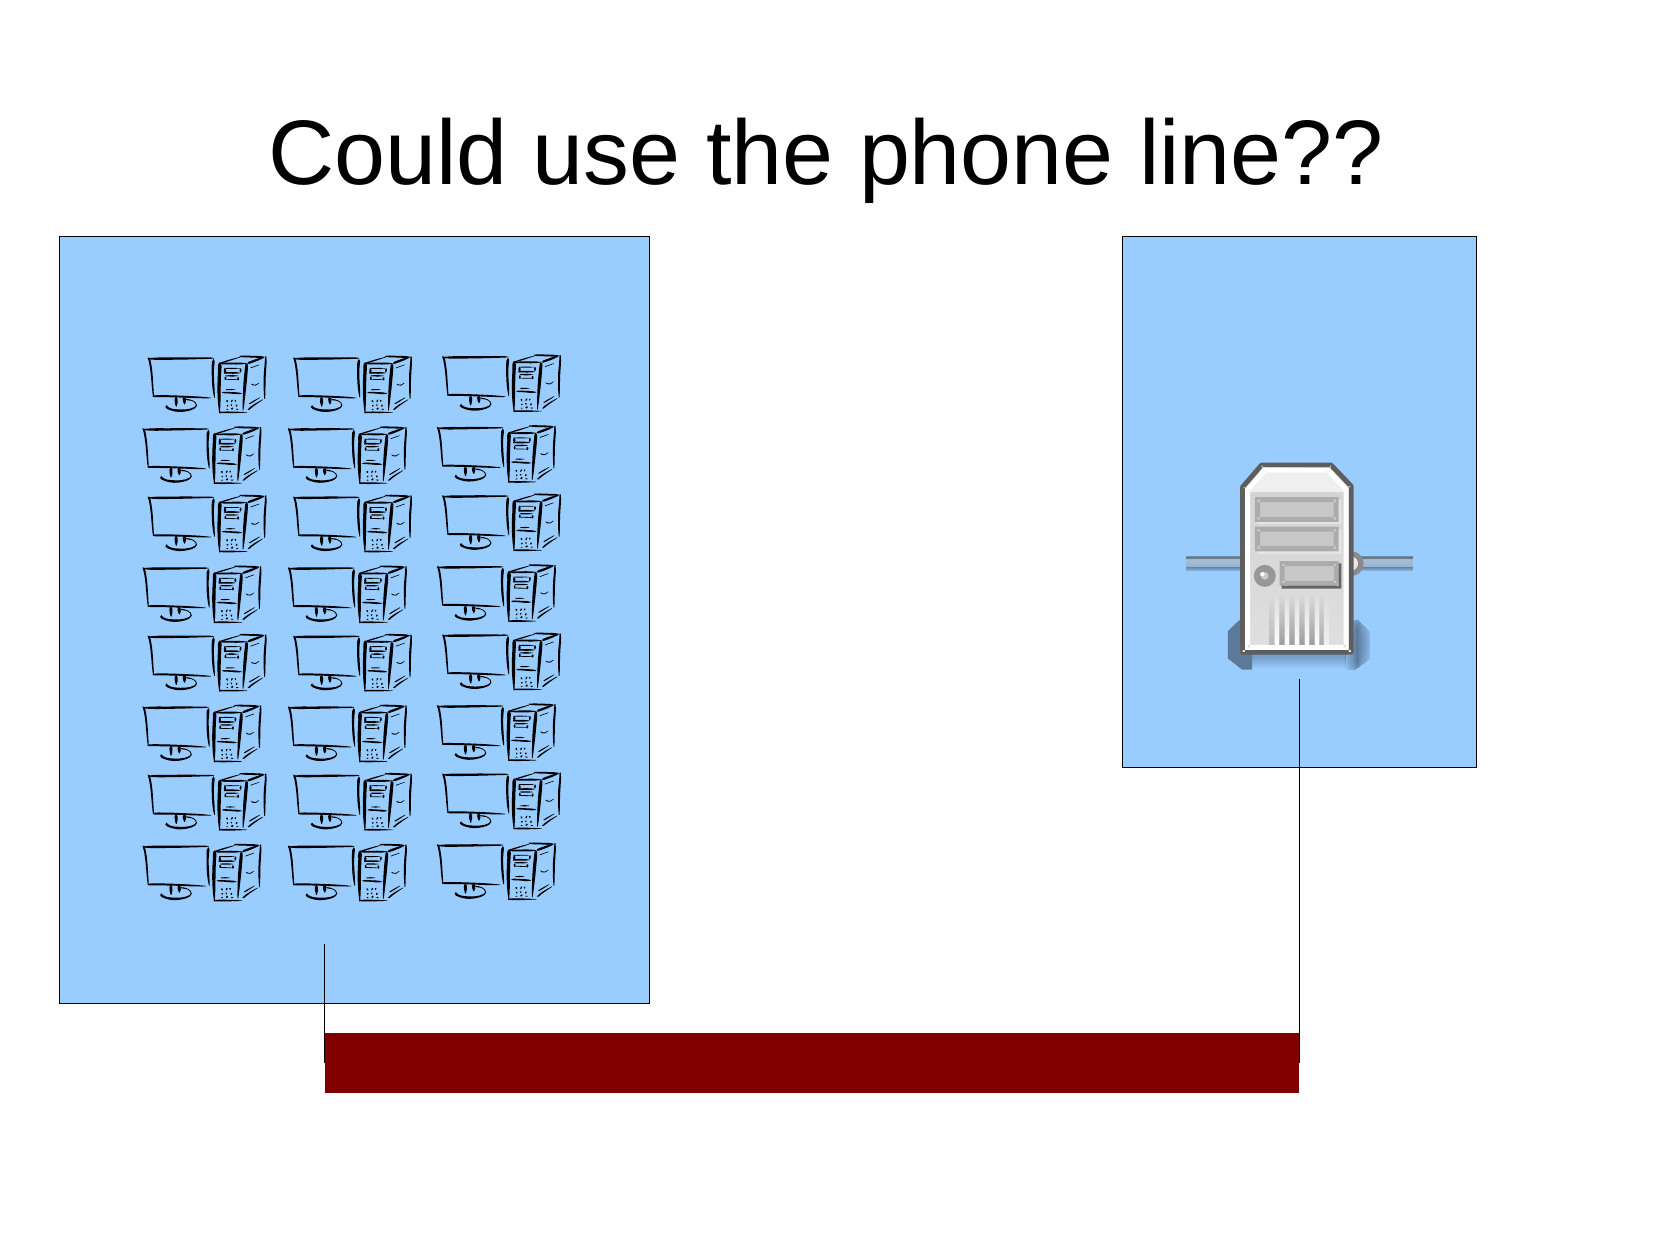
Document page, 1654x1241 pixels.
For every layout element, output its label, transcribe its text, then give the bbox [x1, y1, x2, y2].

picture [436, 564, 556, 623]
picture [147, 772, 267, 831]
picture [292, 355, 412, 414]
picture [441, 354, 562, 413]
picture [287, 426, 407, 485]
picture [436, 842, 556, 901]
picture [436, 703, 556, 762]
picture [142, 843, 262, 902]
picture [142, 565, 262, 624]
picture [147, 494, 267, 553]
text_box [1122, 250, 1477, 768]
picture [287, 843, 407, 902]
picture [287, 565, 407, 624]
picture [147, 633, 267, 692]
picture [147, 355, 267, 414]
picture [1181, 442, 1418, 680]
picture [292, 494, 412, 553]
picture [441, 493, 562, 552]
picture [287, 704, 407, 763]
picture [292, 772, 412, 831]
picture [292, 633, 412, 692]
picture [441, 771, 562, 830]
title Could use the phone line?? [82, 56, 1571, 250]
picture [441, 632, 562, 691]
picture [436, 425, 556, 483]
text_box [59, 236, 650, 1004]
picture [142, 426, 262, 485]
picture [142, 704, 262, 763]
